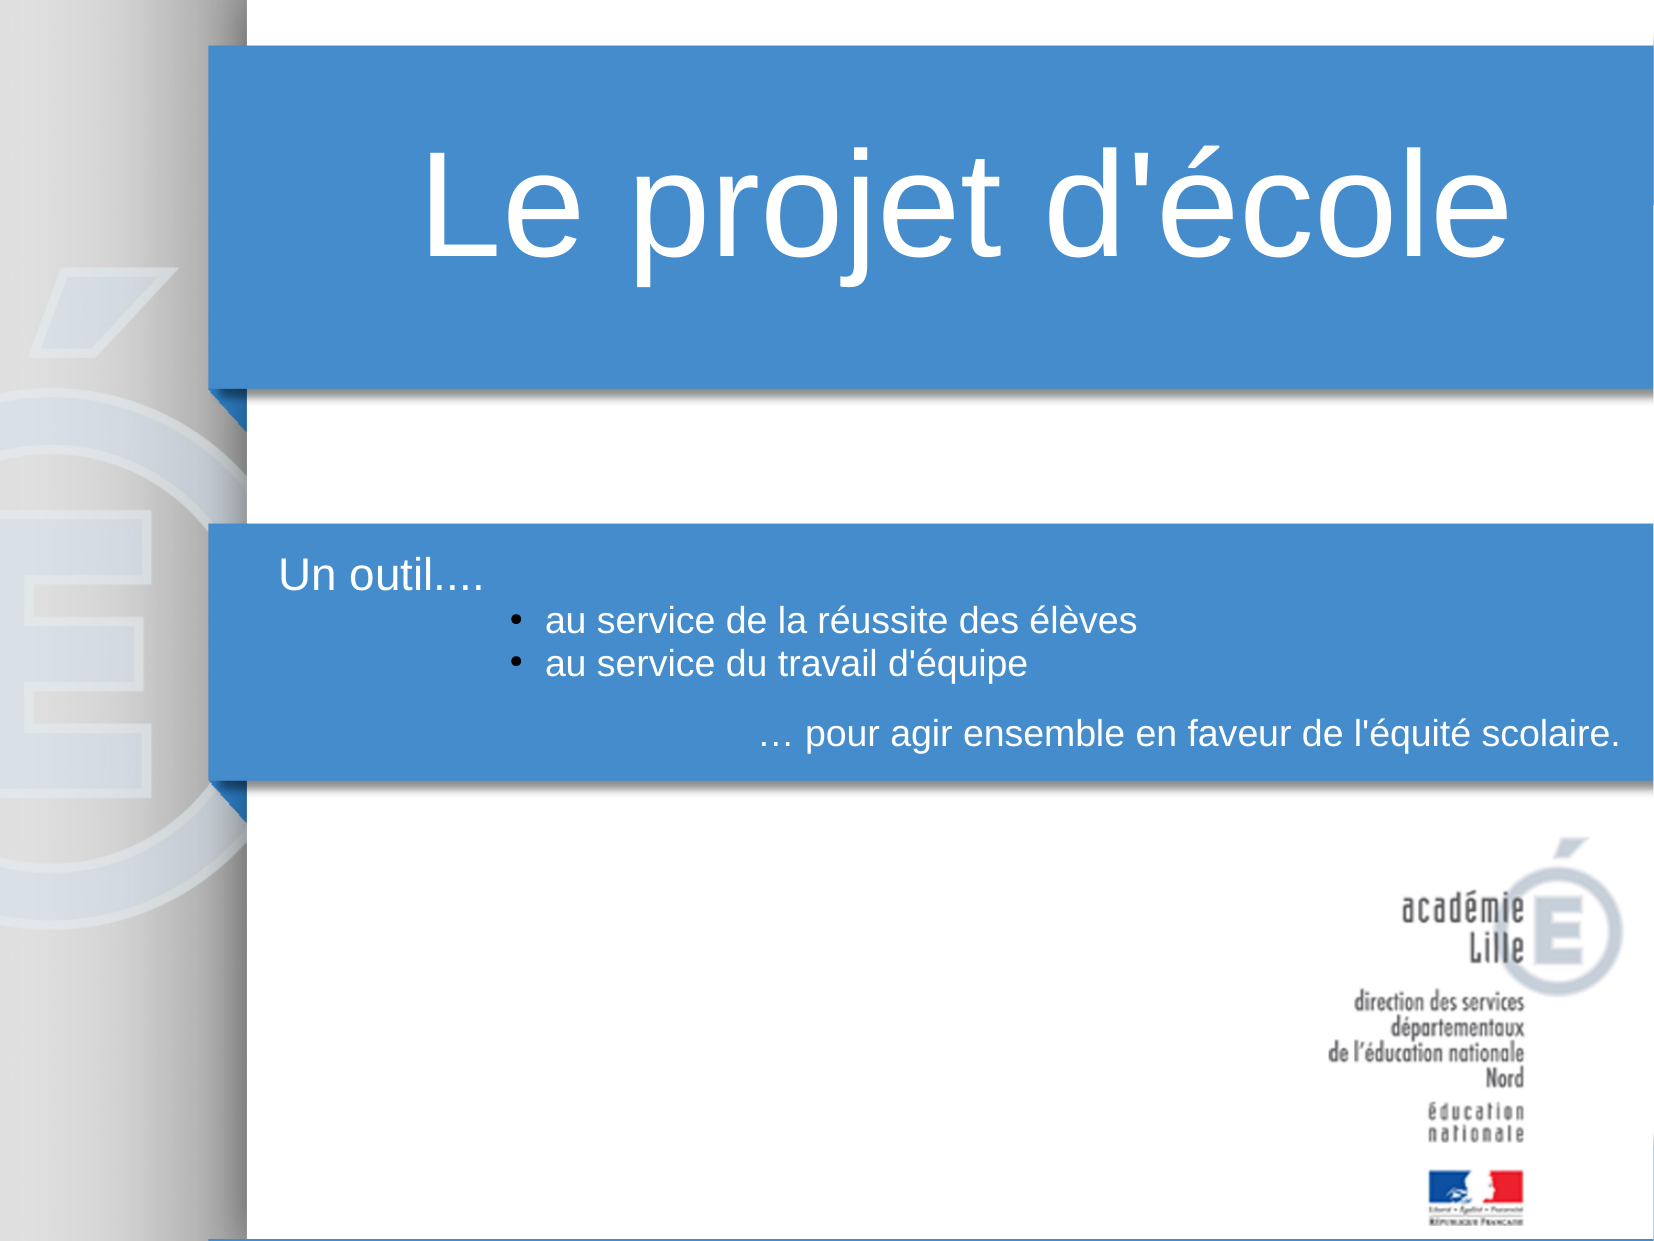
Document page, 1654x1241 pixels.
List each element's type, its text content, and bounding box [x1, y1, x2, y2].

picture [0, 0, 1654, 1241]
text_box Le projet d'école [403, 112, 1562, 296]
text_box Un outil.... [263, 541, 562, 608]
text_box au service de la réussite des élèves au service du travail d'équipe [494, 592, 1315, 692]
text_box … pour agir ensemble en faveur de l'équité scolaire. [742, 704, 1639, 762]
